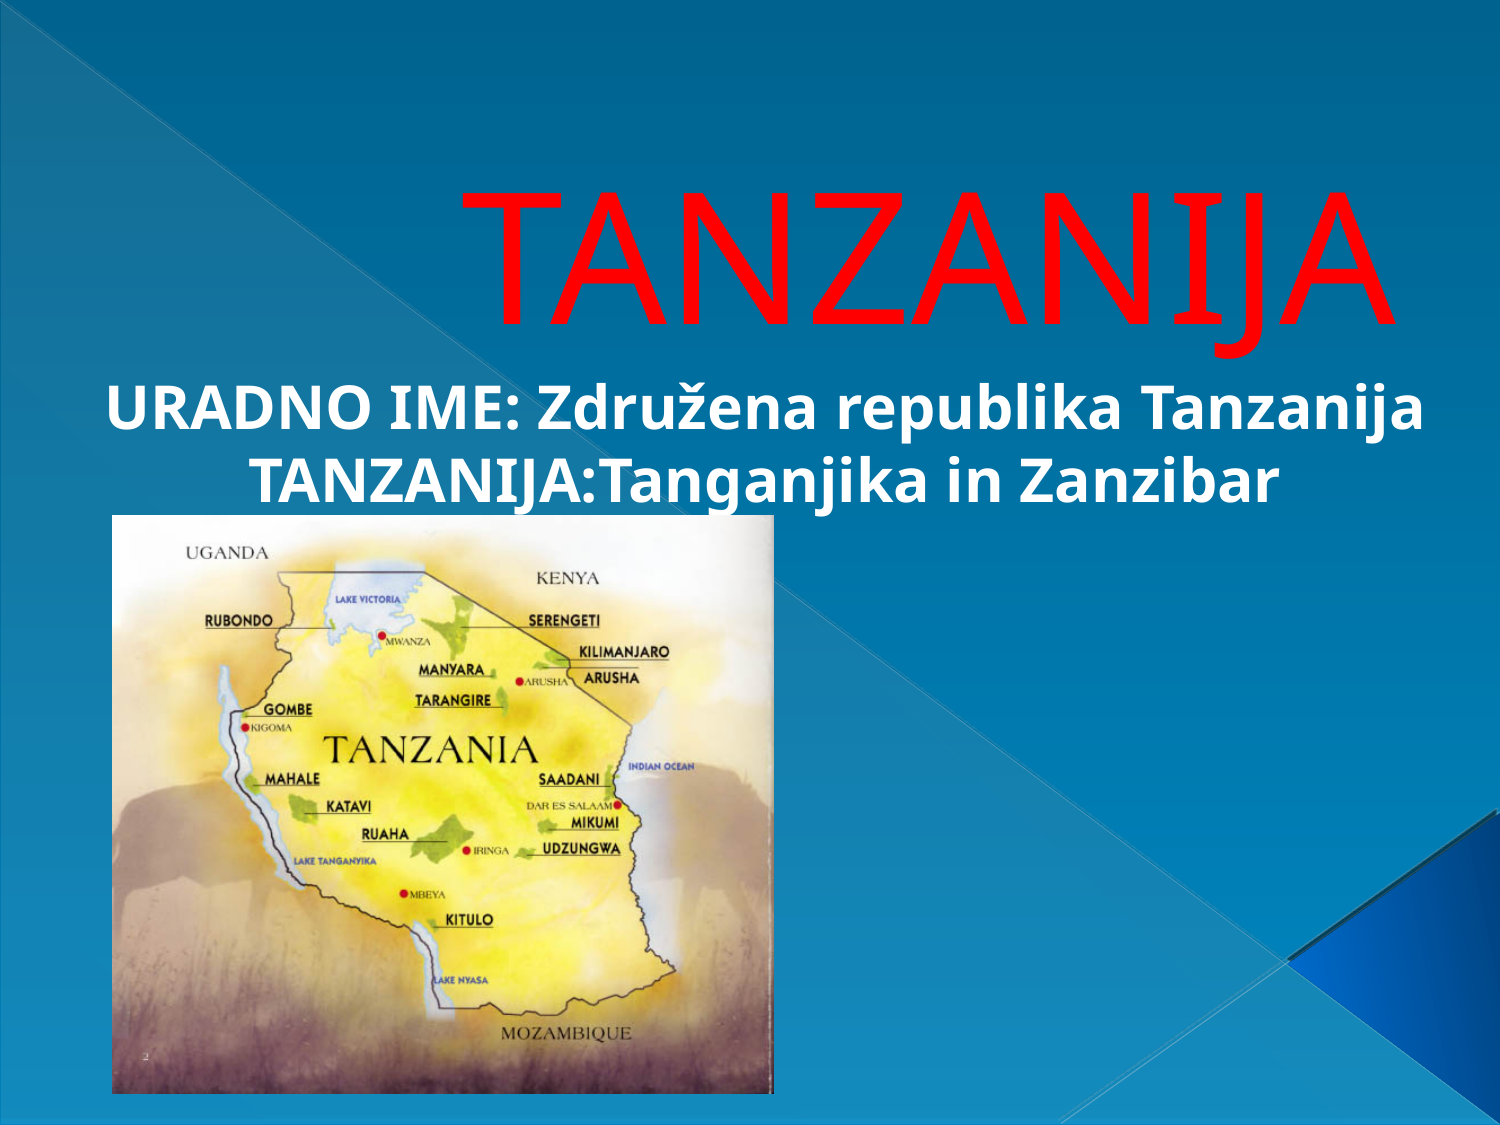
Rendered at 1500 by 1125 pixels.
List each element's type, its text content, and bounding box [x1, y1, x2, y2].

title TANZANIJA [88, 127, 1412, 361]
picture [112, 515, 774, 1094]
subtitle URADNO IME: Združena republika Tanzanija TANZANIJA:Tanganjika in Zanzibar [88, 361, 1447, 1059]
